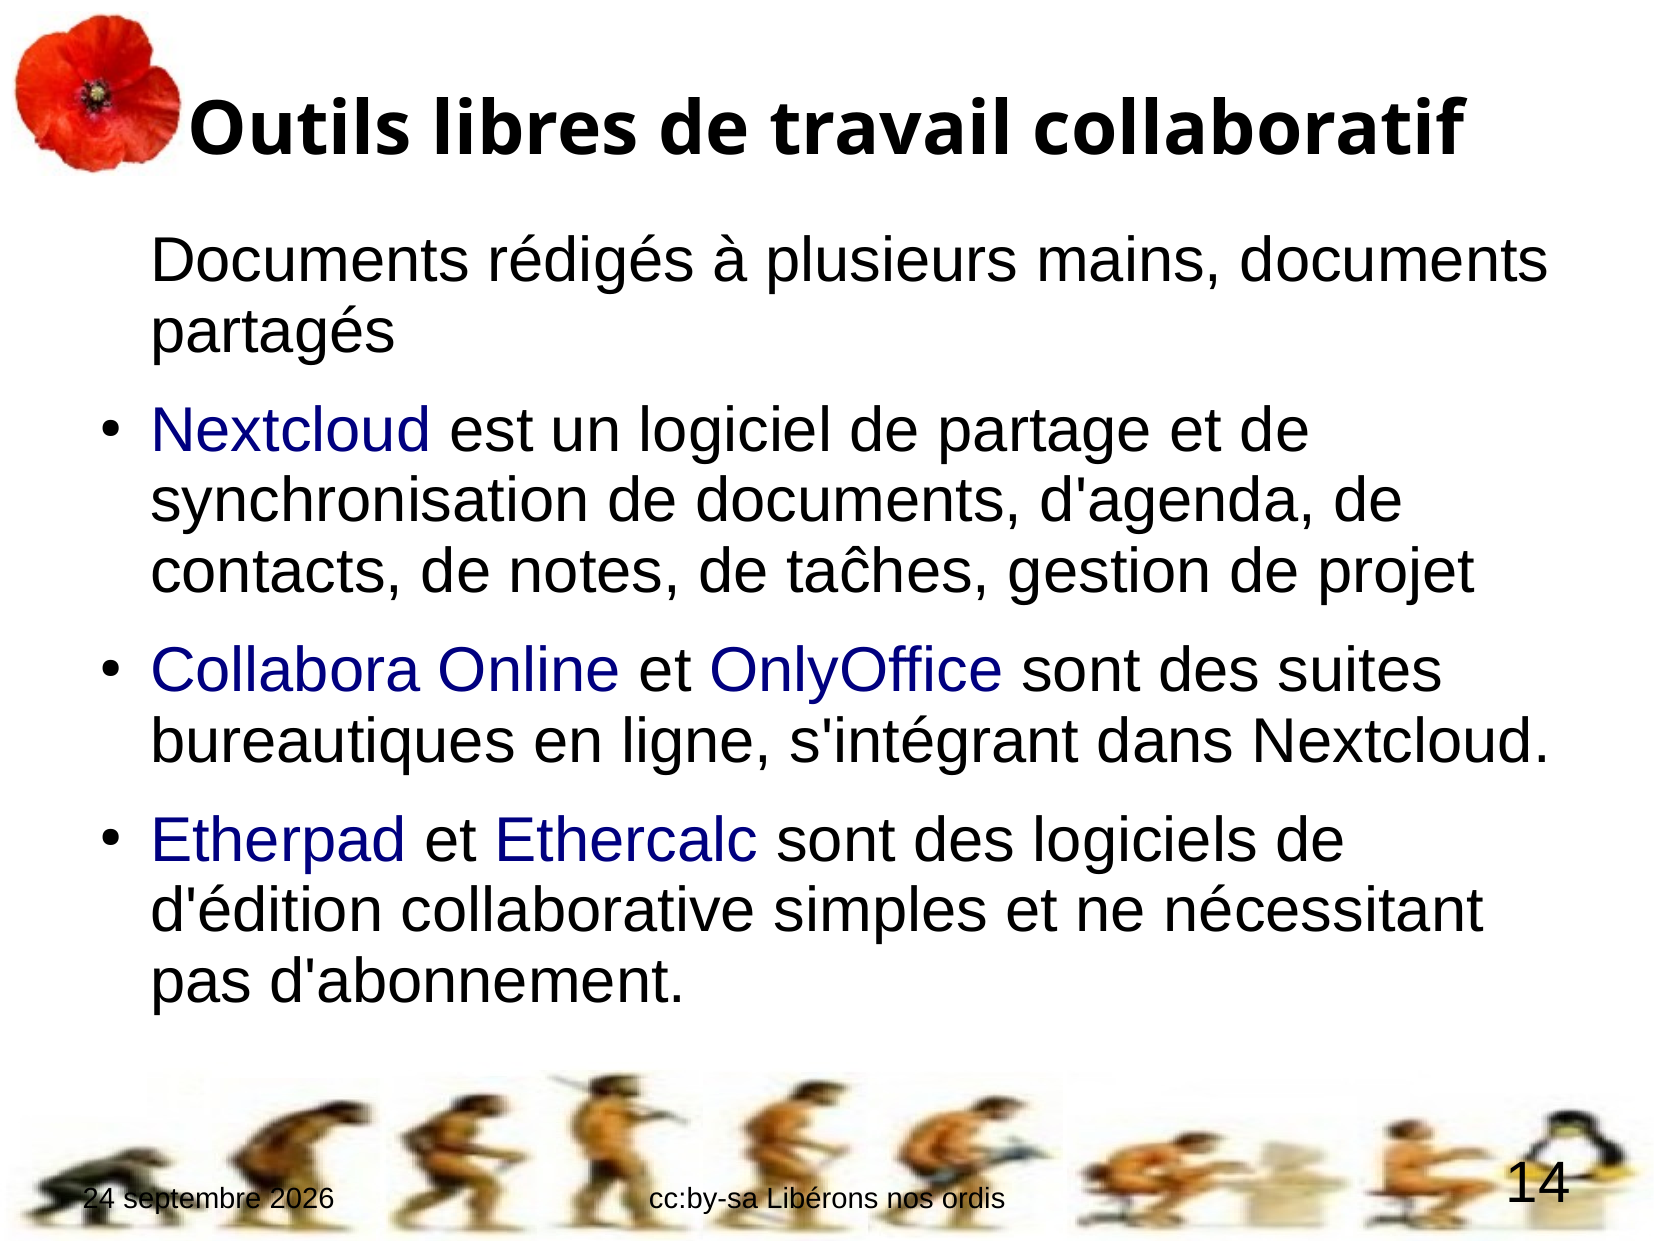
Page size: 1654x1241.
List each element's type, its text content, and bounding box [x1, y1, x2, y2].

list Documents rédigés à plusieurs mains, documents partagés Nextcloud est un logiciel de partage et de synchronisation de documents, d'agenda, de contacts, de notes, de taĉhes, gestion de projet Collabora Online et OnlyOffice sont des suites bureautiques en ligne, s'intégrant dans Nextcloud. Etherpad et Ethercalc sont des logiciels de d'édition collaborative simples et ne nécessitant pas d'abonnement. [82, 224, 1571, 1063]
picture [0, 1062, 1654, 1241]
picture [11, 11, 185, 176]
title Outils libres de travail collaboratif [82, 49, 1571, 201]
